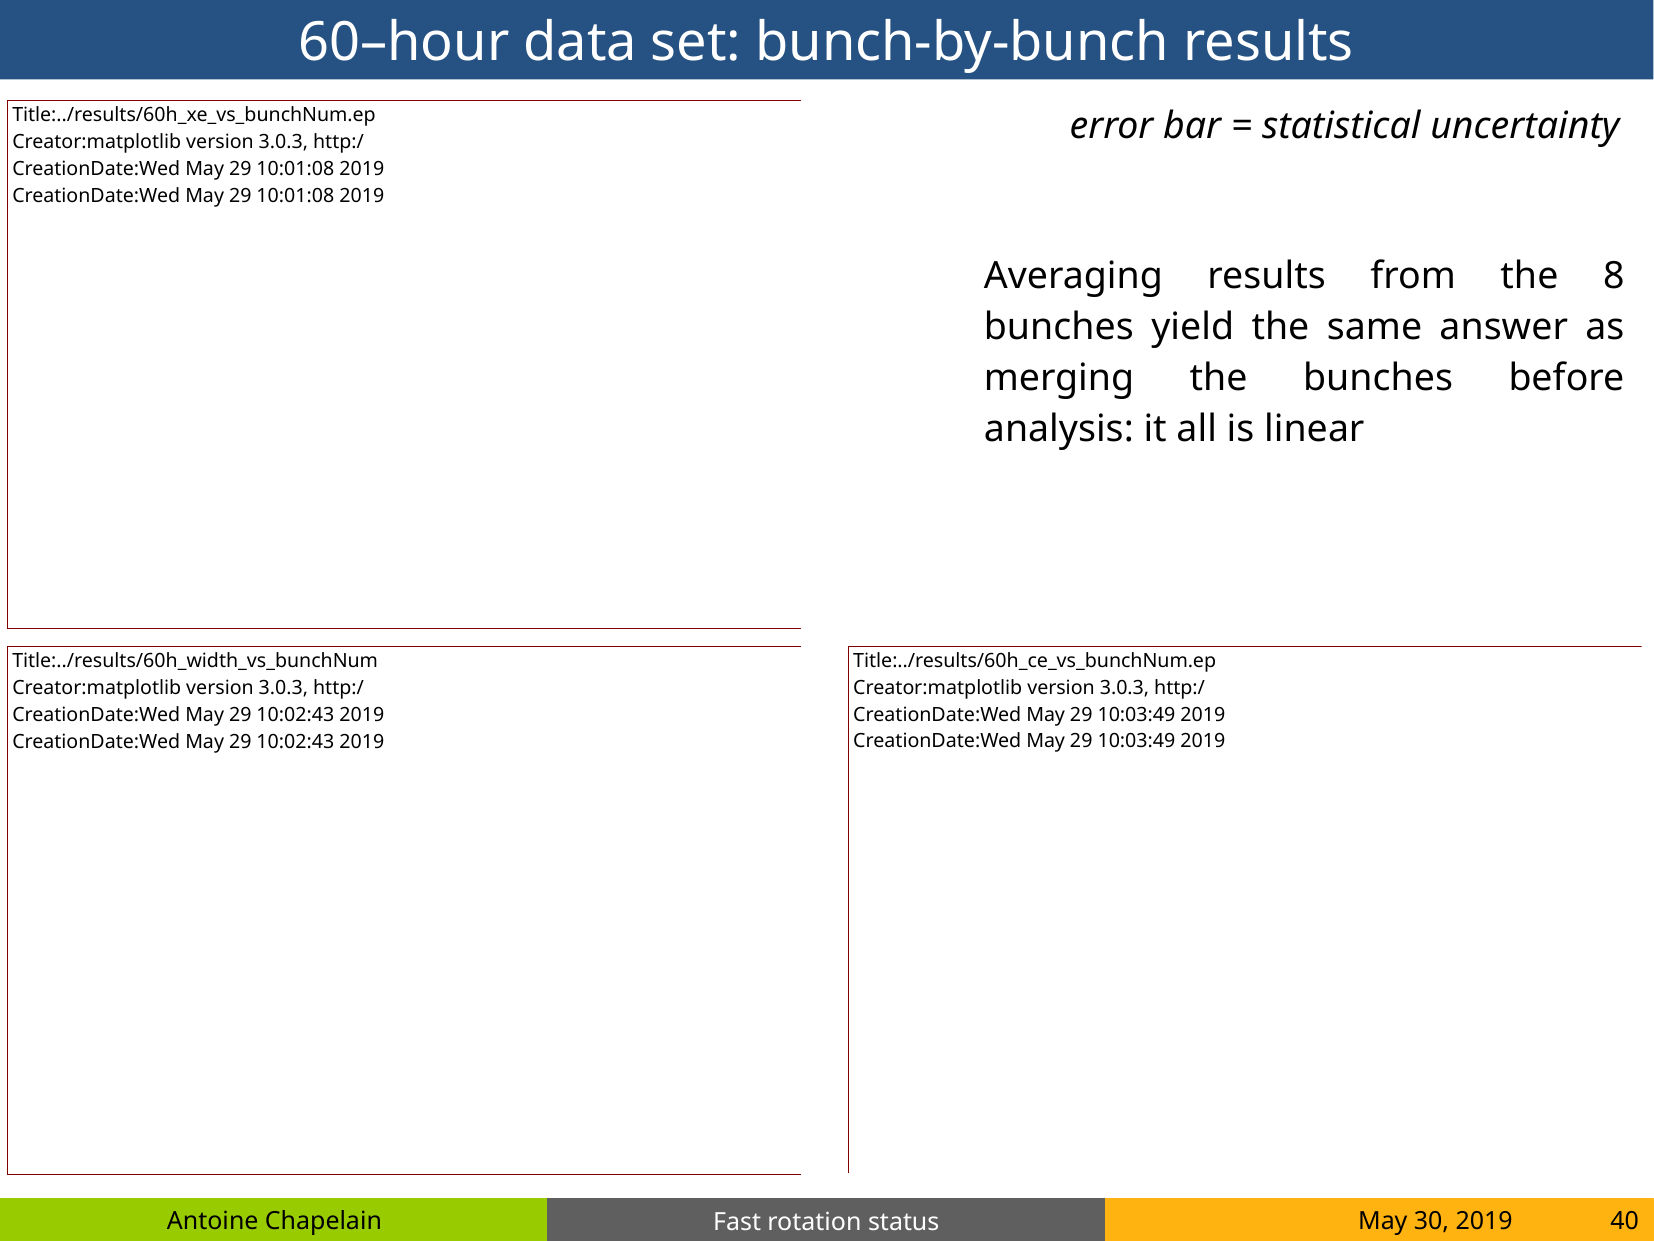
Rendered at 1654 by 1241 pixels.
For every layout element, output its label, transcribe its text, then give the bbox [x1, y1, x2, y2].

picture [846, 645, 1642, 1173]
text_box Averaging results from the 8 bunches yield the same answer as merging the bunches before analysis: it all is linear [969, 241, 1640, 430]
text_box error bar = statistical uncertainty [810, 91, 1636, 151]
title 60–hour data set: bunch-by-bunch results [0, 0, 1654, 80]
picture [6, 645, 801, 1175]
picture [6, 99, 801, 629]
